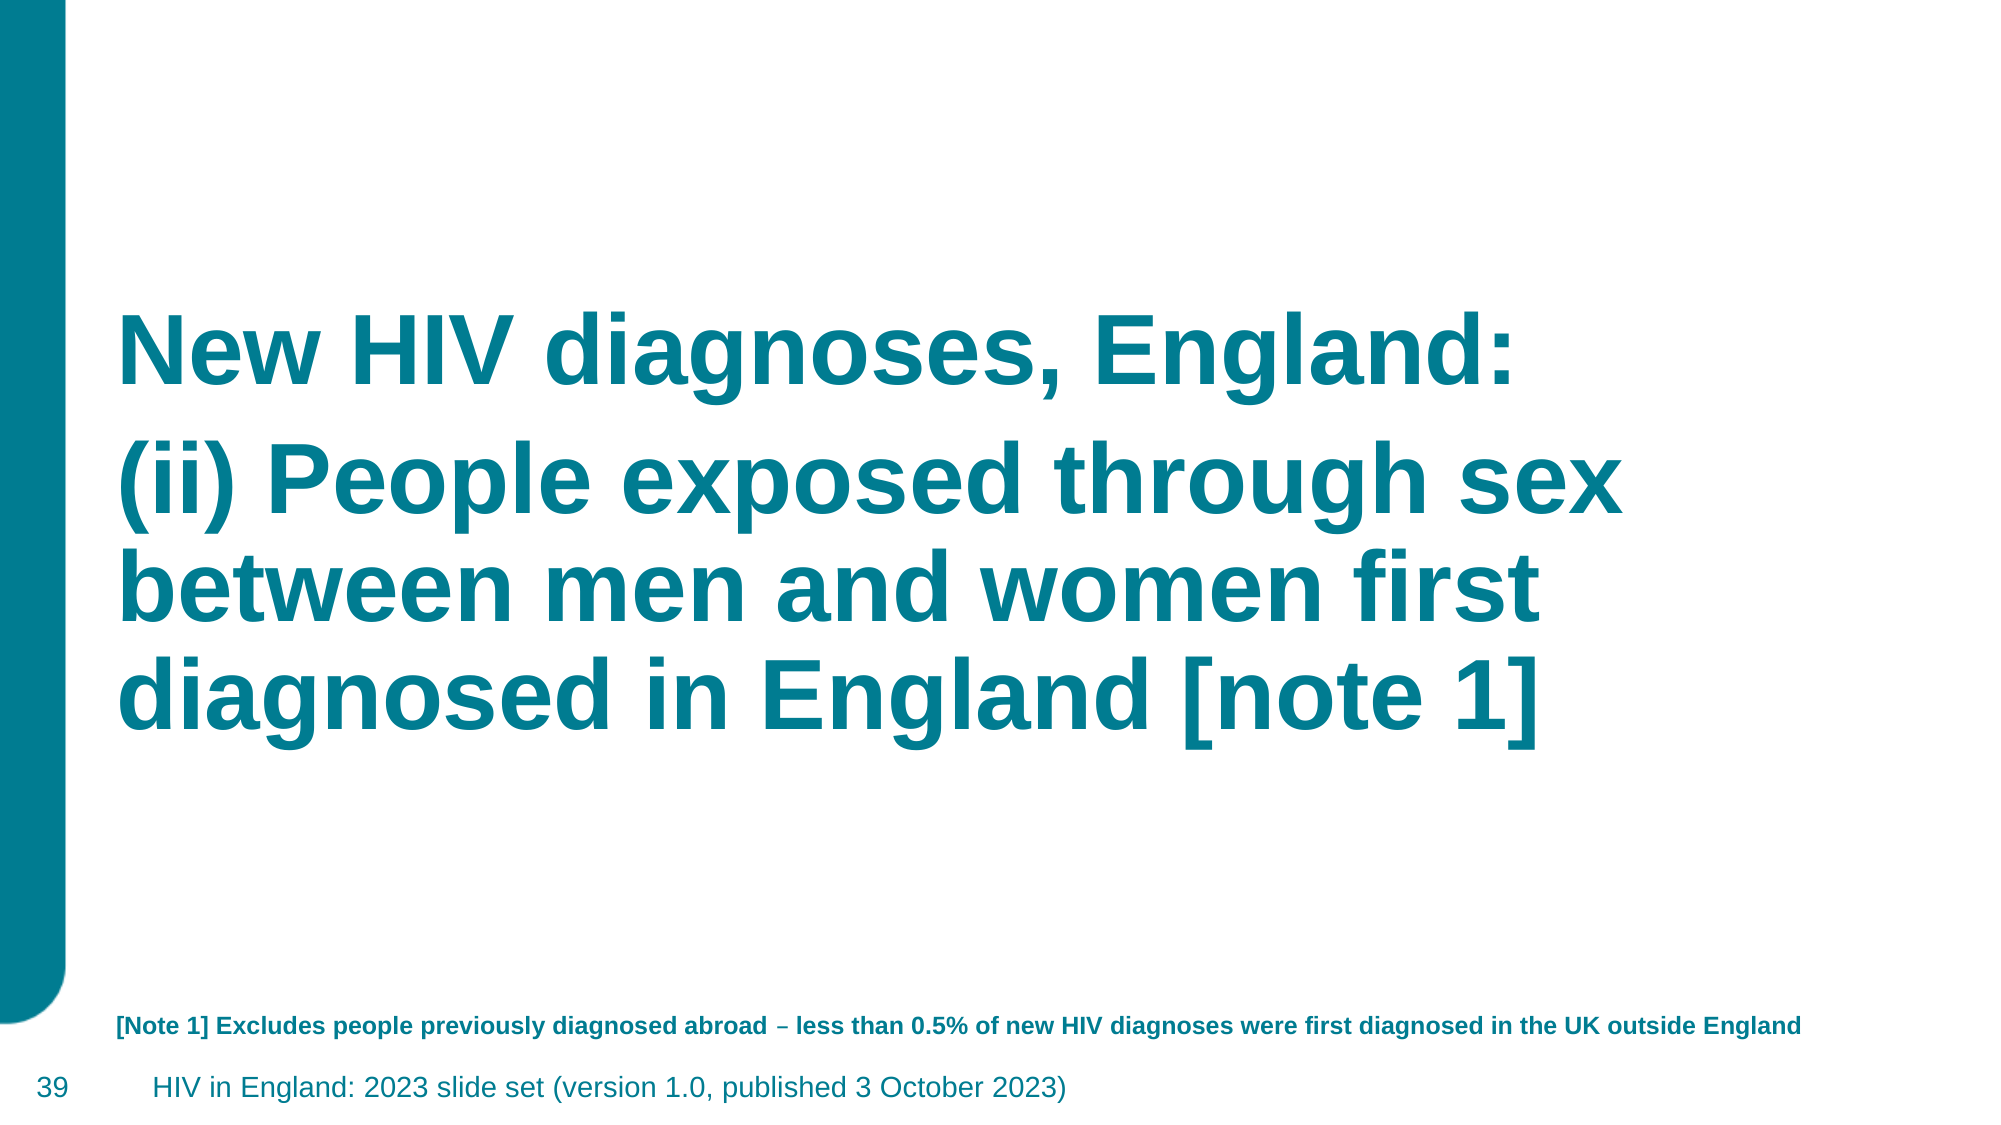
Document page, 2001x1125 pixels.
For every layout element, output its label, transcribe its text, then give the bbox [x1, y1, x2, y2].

text_box [21, 1056, 120, 1117]
text_box [Note 1] Excludes people previously diagnosed abroad – less than 0.5% of new HIV diagnoses were first diagnosed in the UK outside England [101, 1001, 1881, 1078]
list New HIV diagnoses, England: (ii) People exposed through sex between men and women first diagnosed in England [note 1] [101, 291, 1926, 1005]
text_box HIV in England: 2023 slide set (version 1.0, published 3 October 2023) [137, 1056, 1780, 1116]
